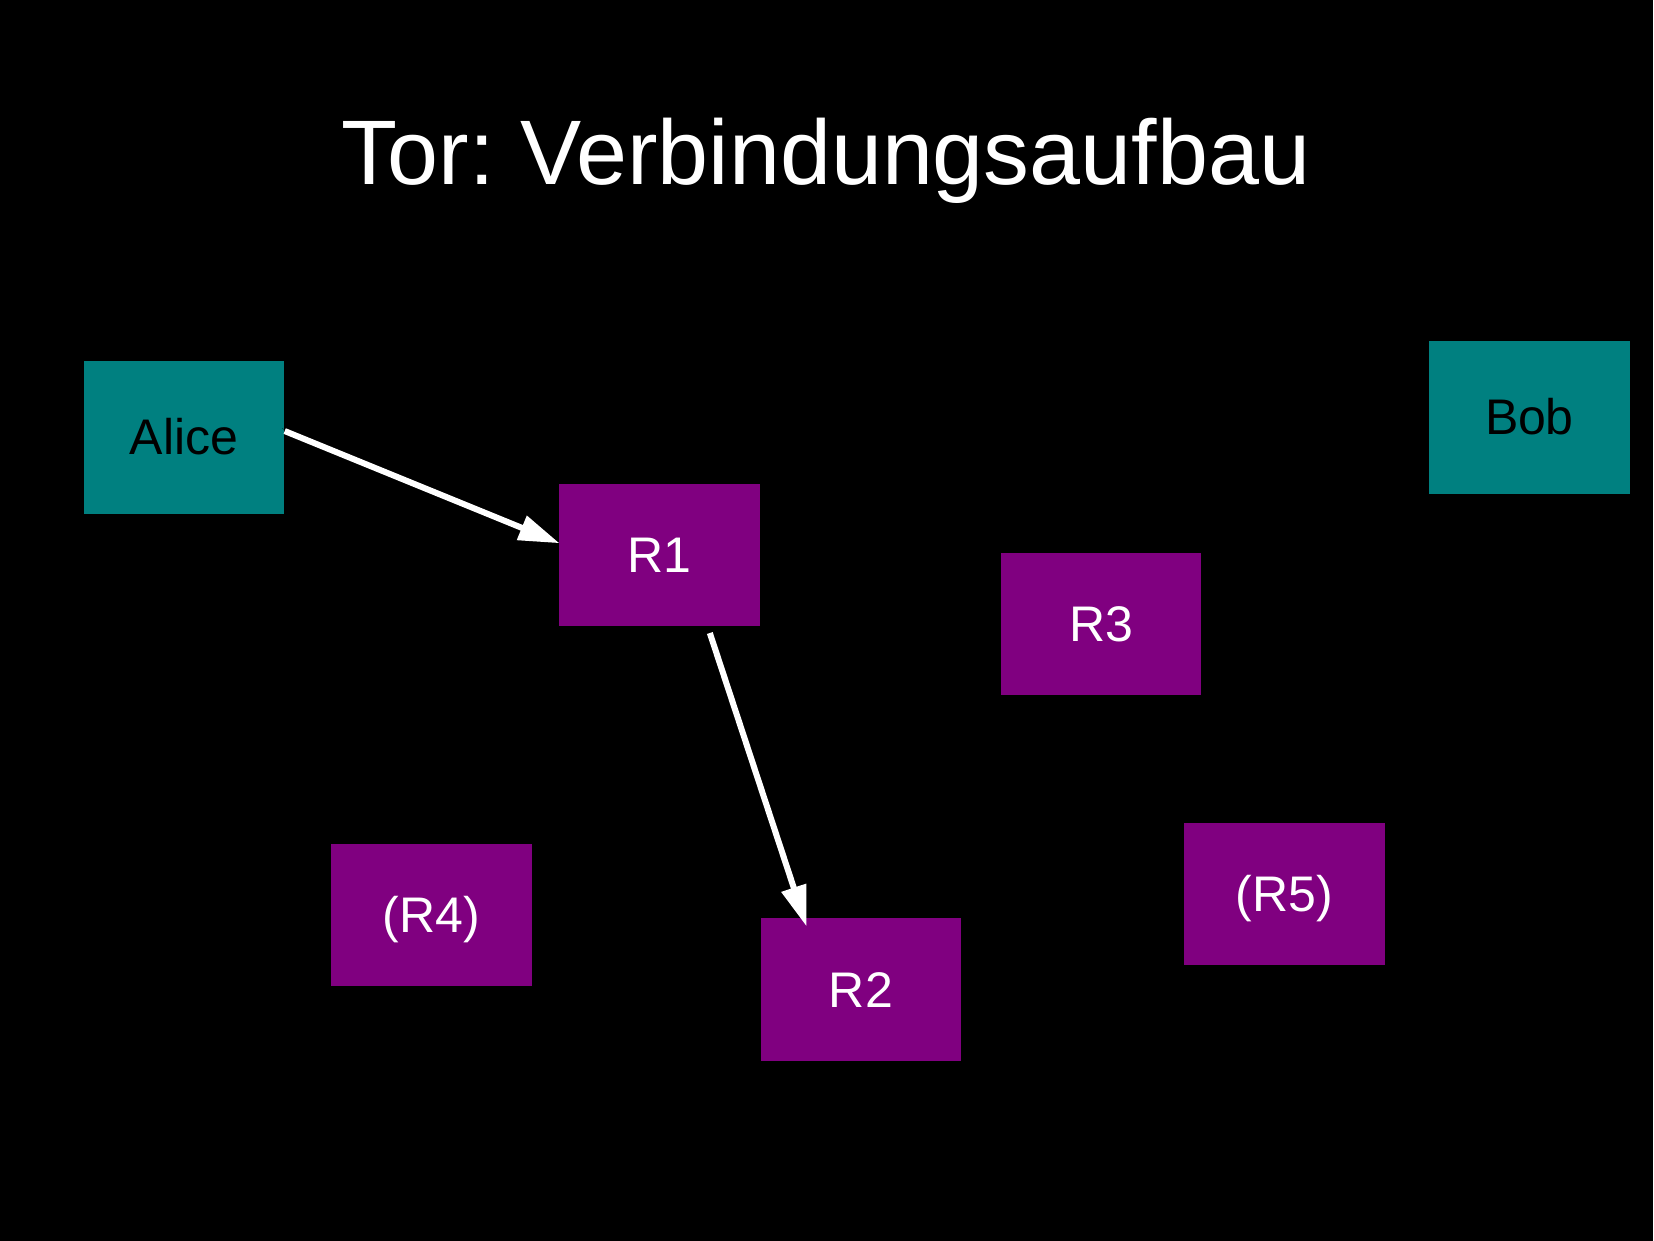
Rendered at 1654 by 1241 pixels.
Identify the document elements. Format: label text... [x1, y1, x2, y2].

text_box R1 [558, 483, 761, 627]
text_box Bob [1428, 340, 1631, 495]
text_box R3 [1000, 552, 1202, 696]
text_box (R5) [1183, 822, 1386, 966]
title Tor: Verbindungsaufbau [82, 49, 1571, 257]
text_box R2 [760, 917, 962, 1062]
text_box Alice [83, 360, 285, 515]
text_box (R4) [330, 843, 533, 987]
